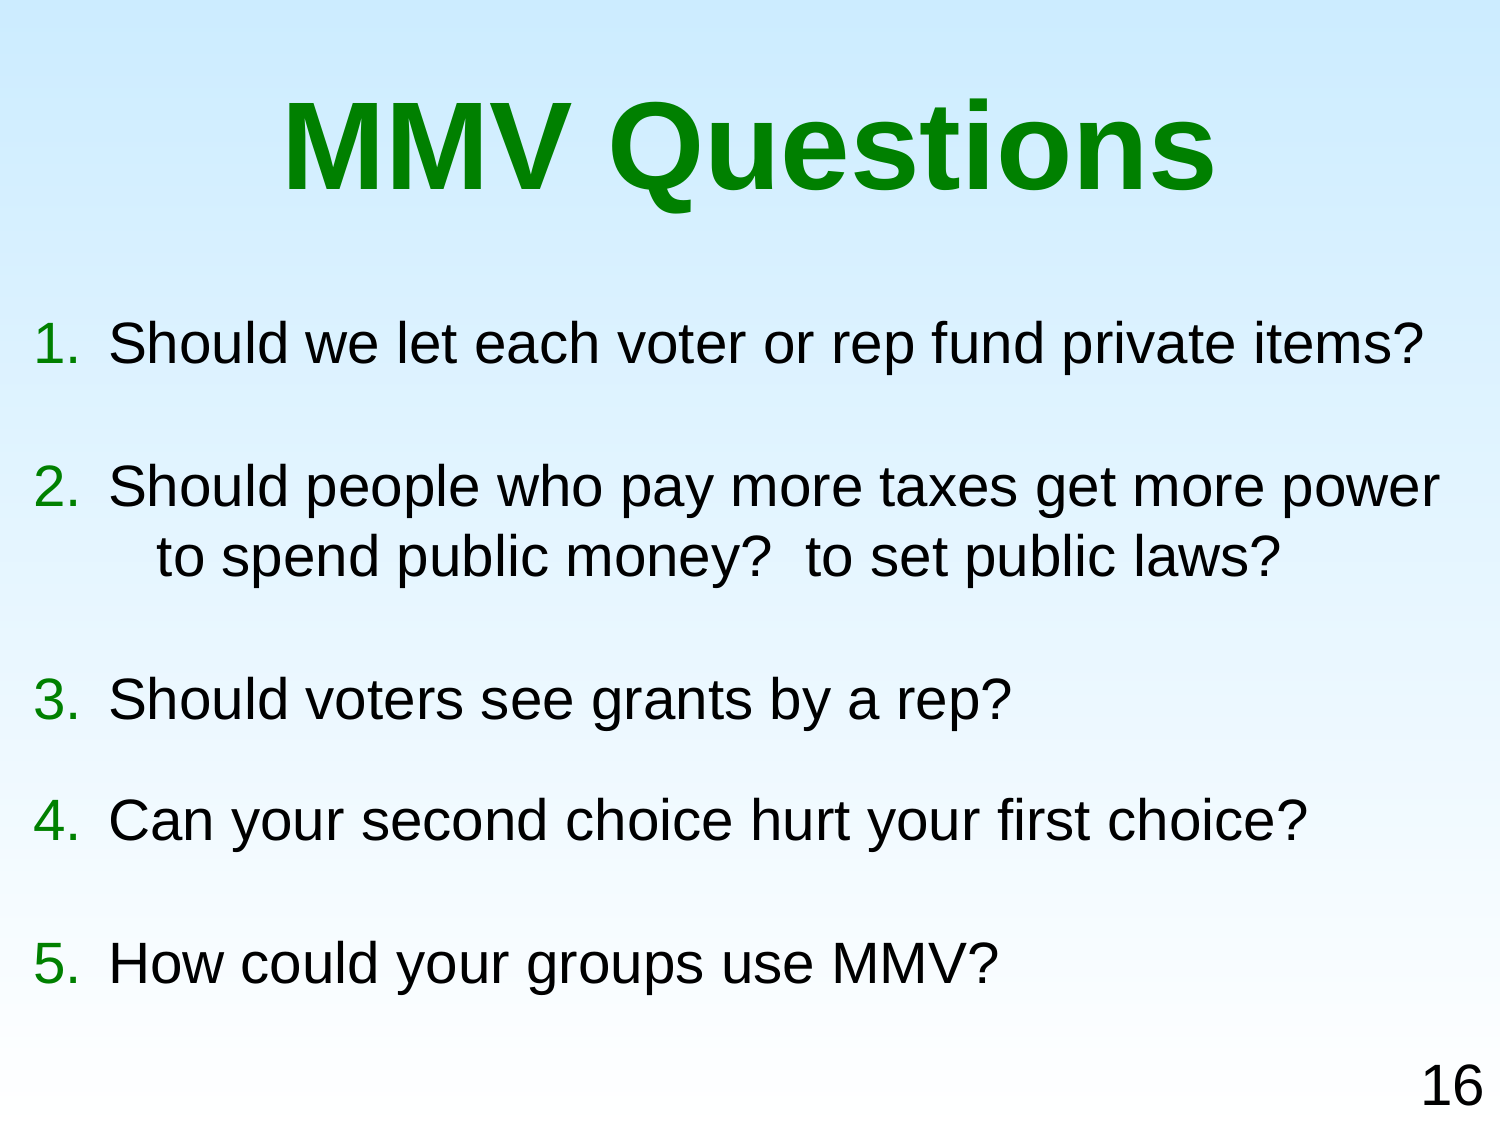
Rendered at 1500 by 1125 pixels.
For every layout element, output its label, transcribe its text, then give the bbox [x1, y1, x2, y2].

text_box 5 [1400, 1039, 1500, 1125]
text_box 1. Should we let each voter or rep fund private items? 2. Should people who pay more taxes get more power to spend public money? to set public laws? 3. Should voters see grants by a rep? 4. Can your second choice hurt your first choice? 5. How could your groups use MMV? [0, 297, 1488, 1003]
title MMV Questions [0, 52, 1500, 241]
